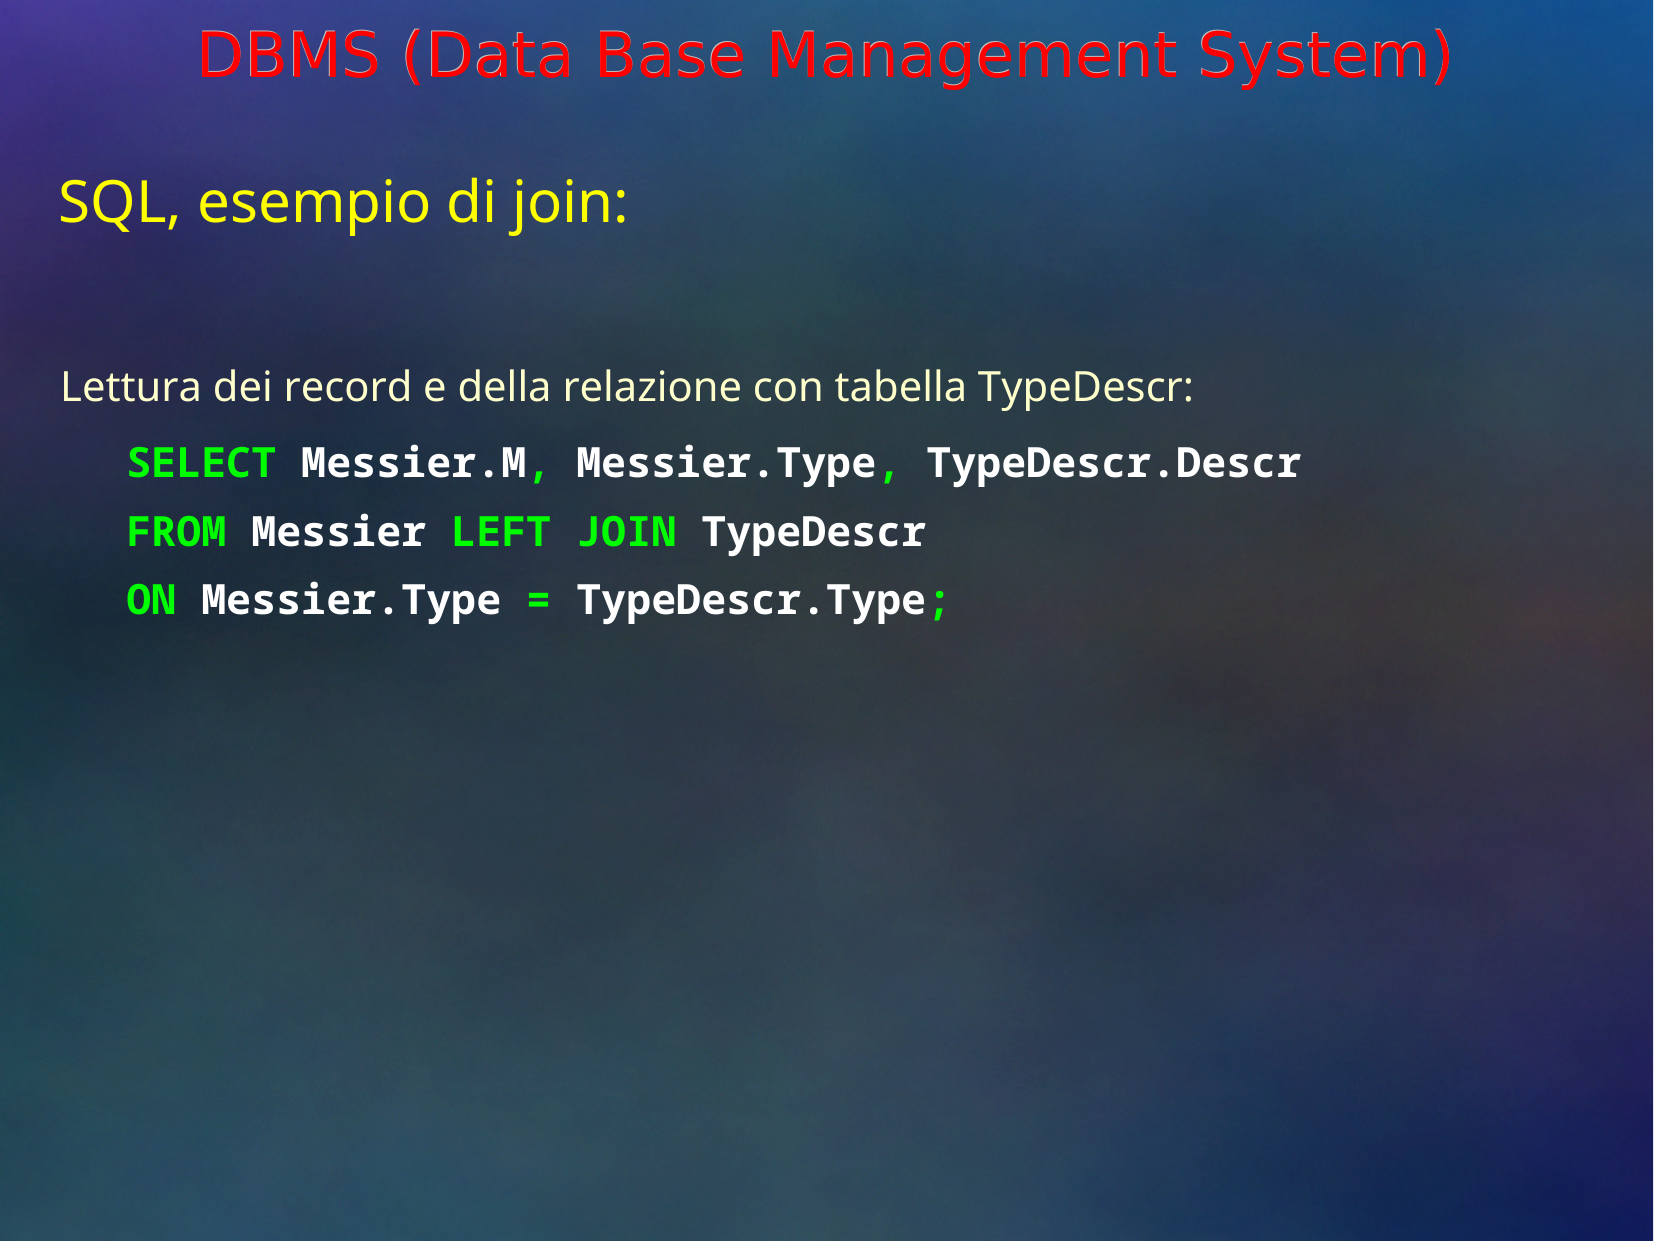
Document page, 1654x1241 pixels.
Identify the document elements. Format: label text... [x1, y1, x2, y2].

text_box SELECT Messier.M, Messier.Type, TypeDescr.Descr FROM Messier LEFT JOIN TypeDescr ON Messier.Type = TypeDescr.Type; [90, 432, 1327, 599]
text_box Lettura dei record e della relazione con tabella TypeDescr: [60, 356, 1423, 780]
text_box SQL, esempio di join: [23, 160, 1228, 254]
picture [0, 0, 1654, 1241]
